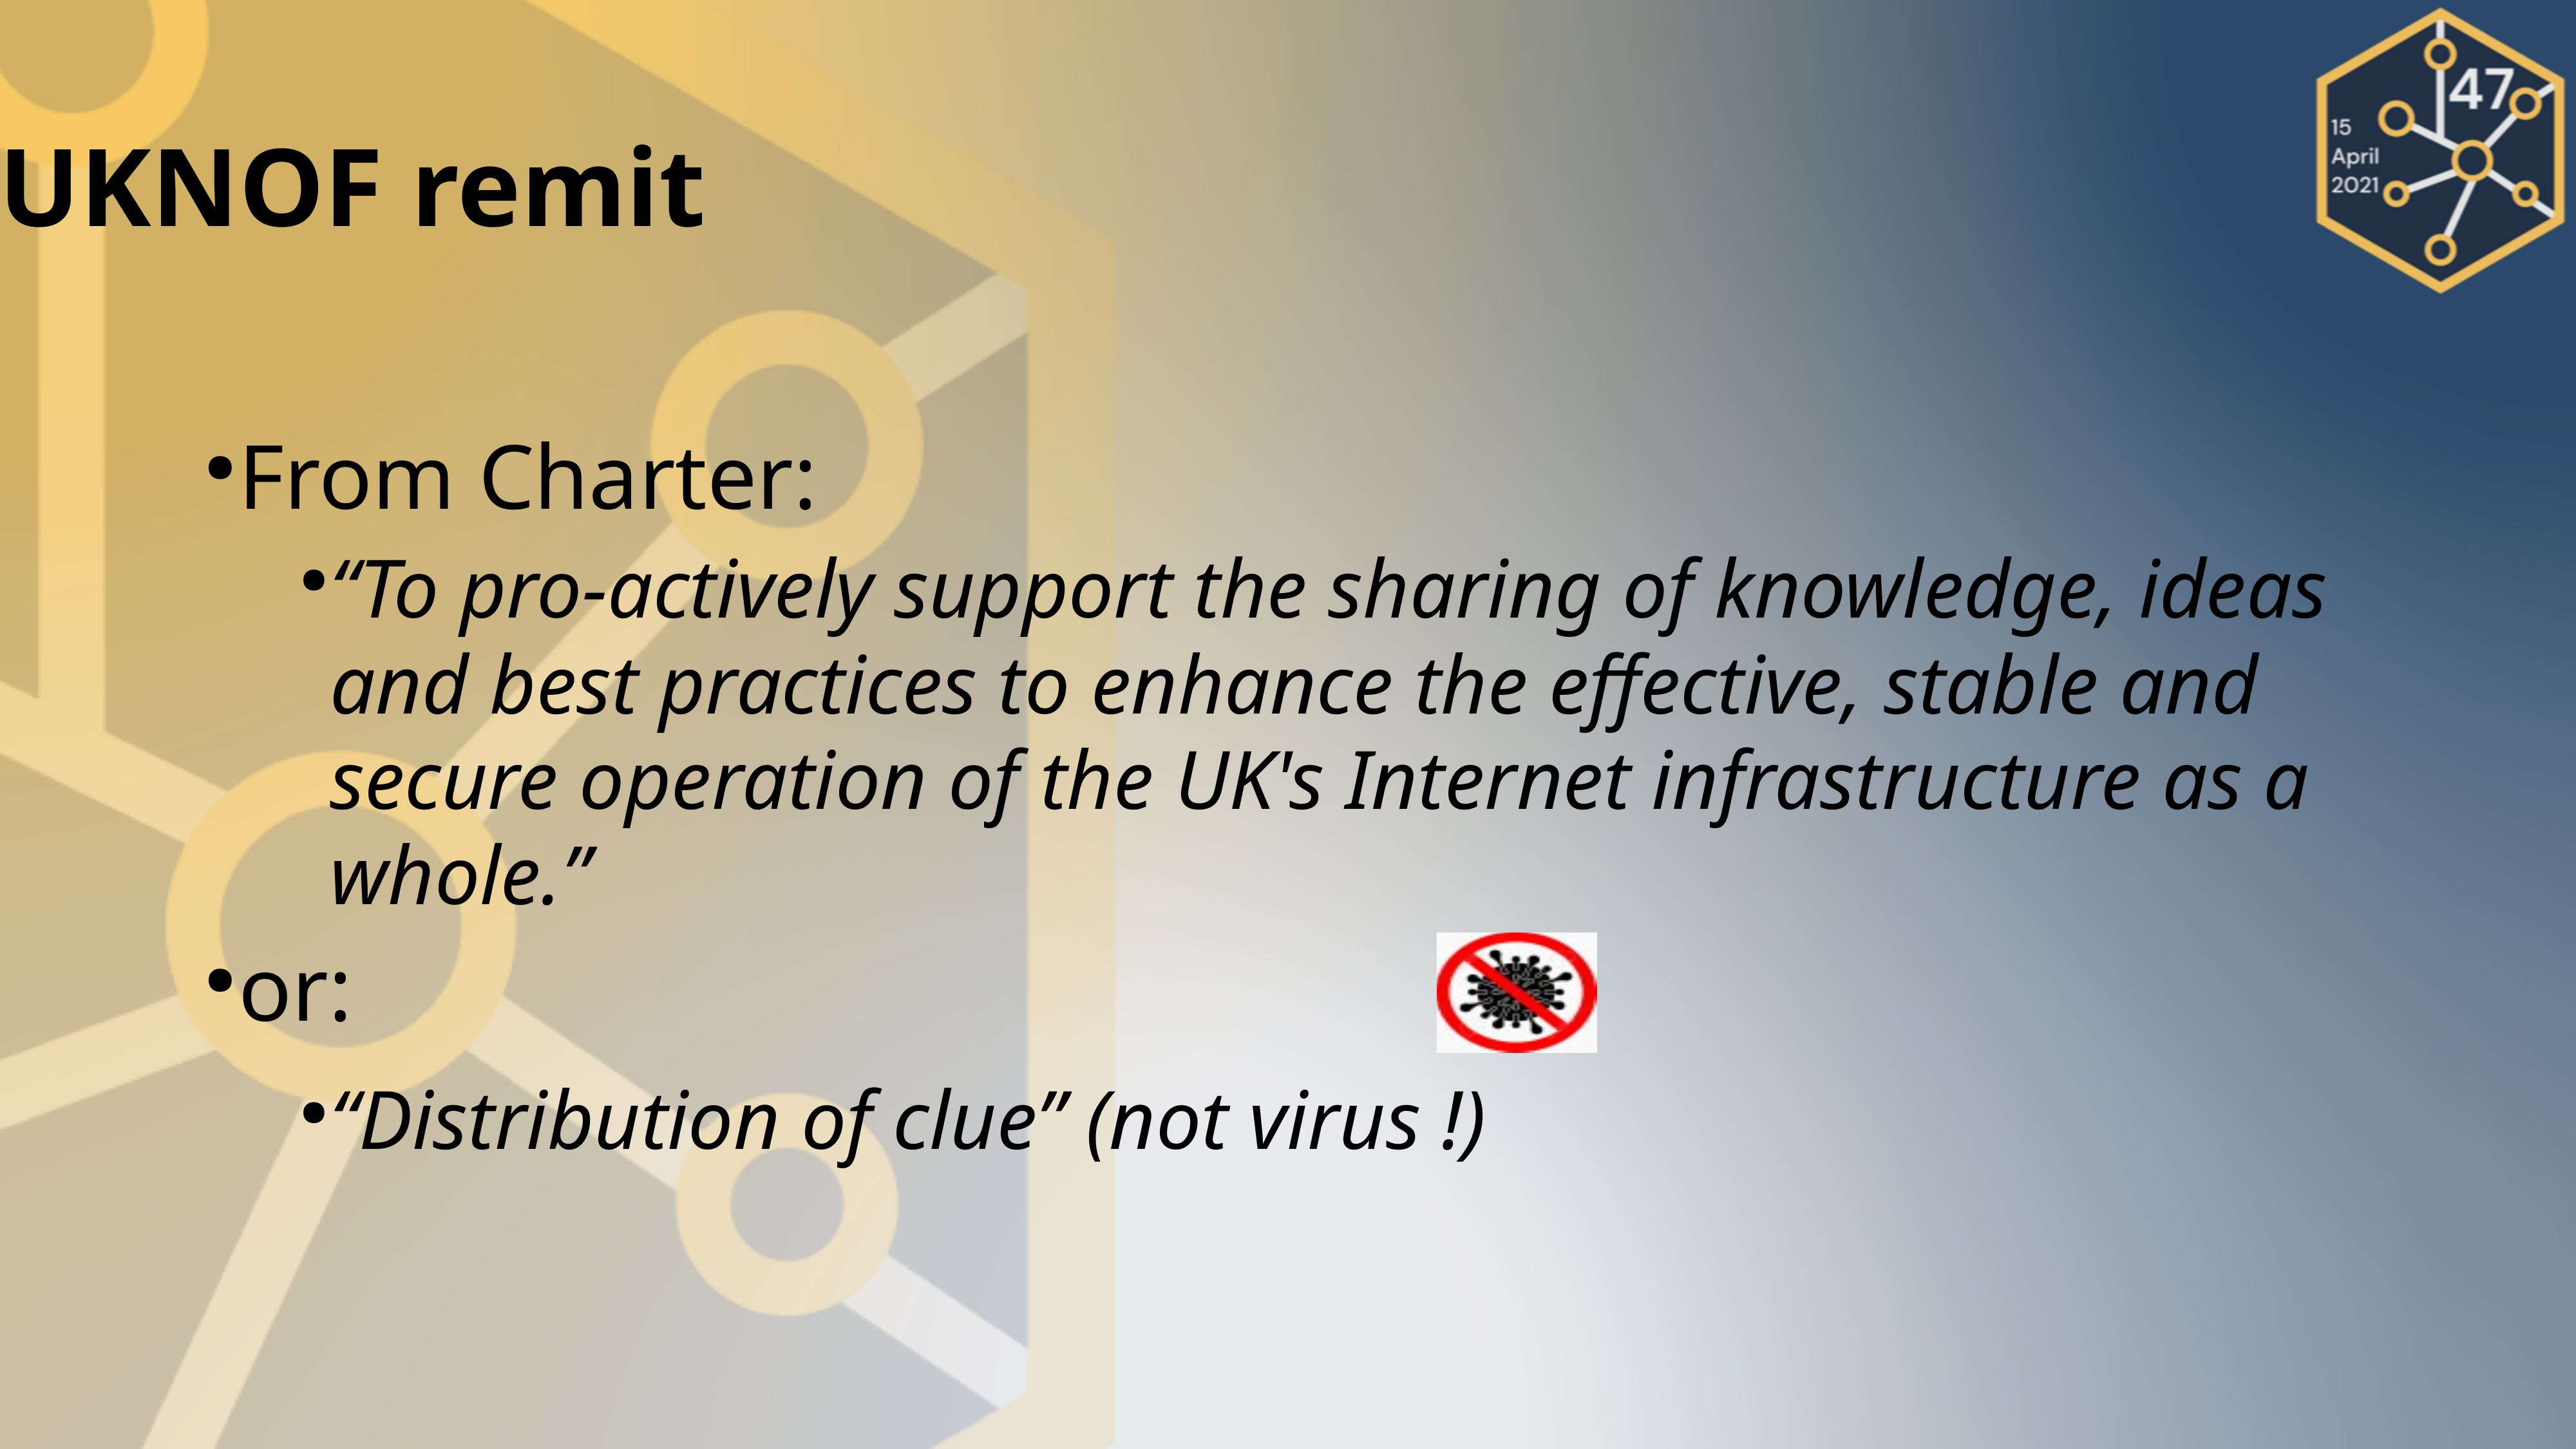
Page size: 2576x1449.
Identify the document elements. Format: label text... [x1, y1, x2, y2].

title UKNOF remit [0, 68, 1083, 309]
picture [0, 0, 2576, 1449]
list From Charter: “To pro-actively support the sharing of knowledge, ideas and best practices to enhance the effective, stable and secure operation of the UK's Internet infrastructure as a whole.” or: “Distribution of clue” (not virus !) [193, 425, 2382, 1295]
